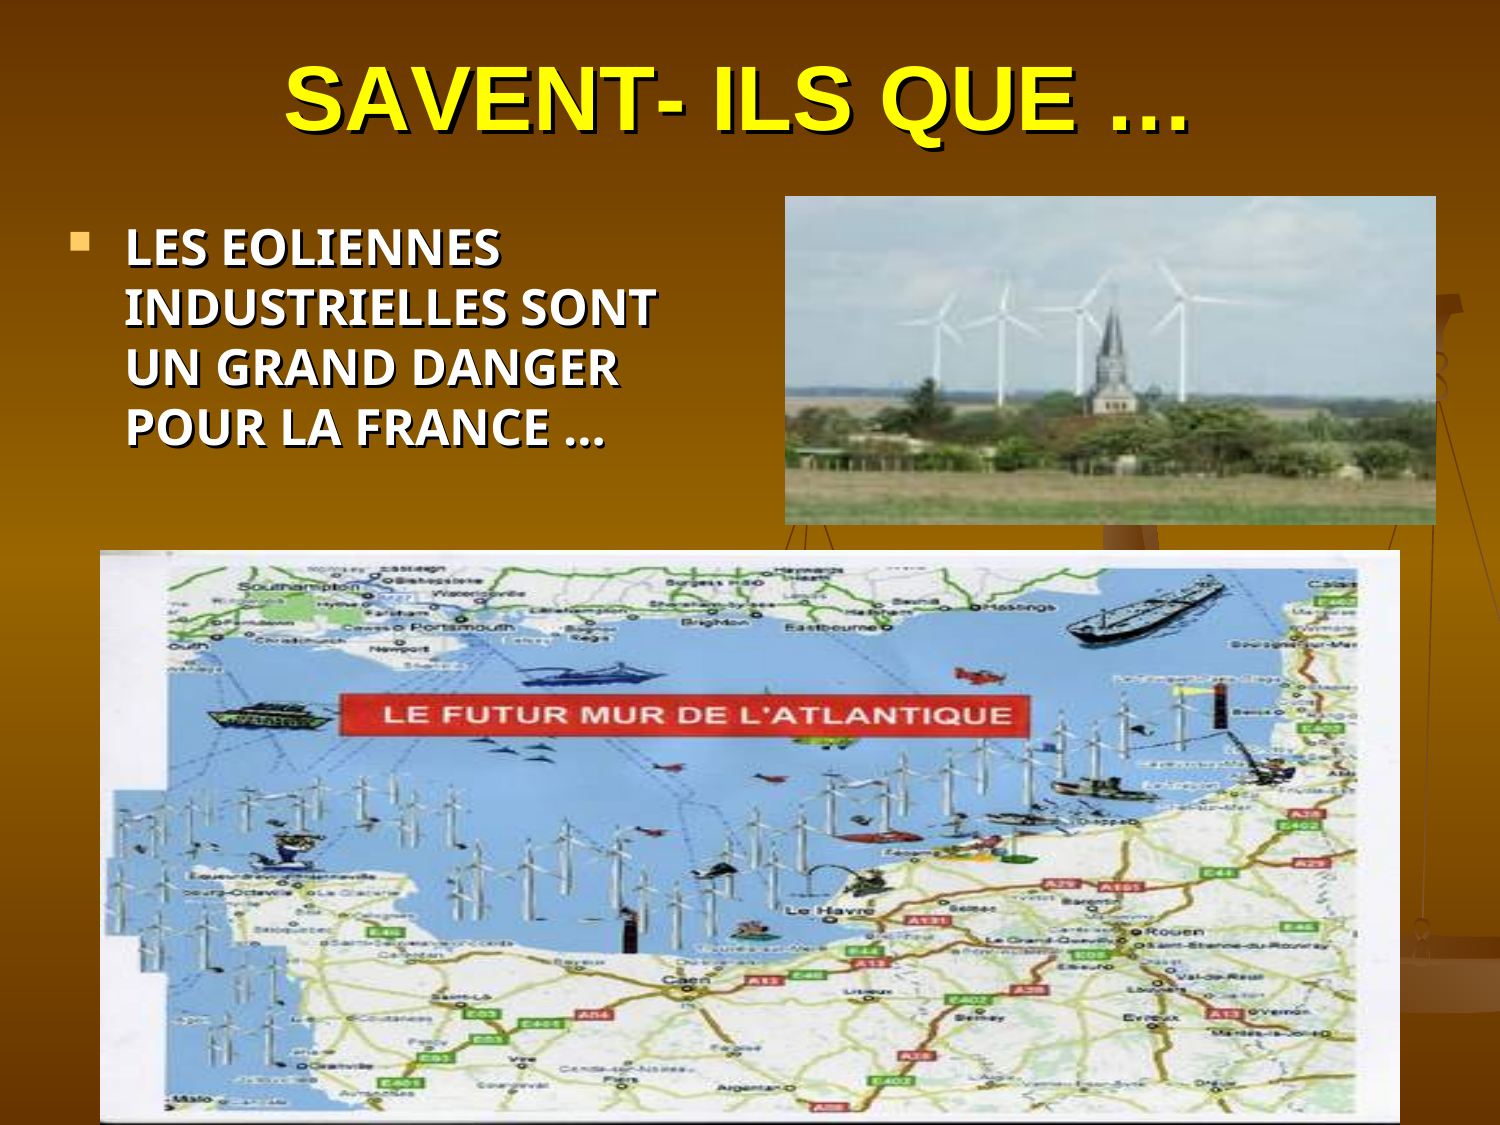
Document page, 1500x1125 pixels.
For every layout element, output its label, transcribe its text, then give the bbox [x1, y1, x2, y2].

list LES EOLIENNES INDUSTRIELLES SONT UN GRAND DANGER POUR LA FRANCE … [53, 207, 739, 516]
title SAVENT- ILS QUE … [64, 0, 1415, 188]
picture [785, 196, 1436, 525]
picture [100, 550, 1400, 1125]
